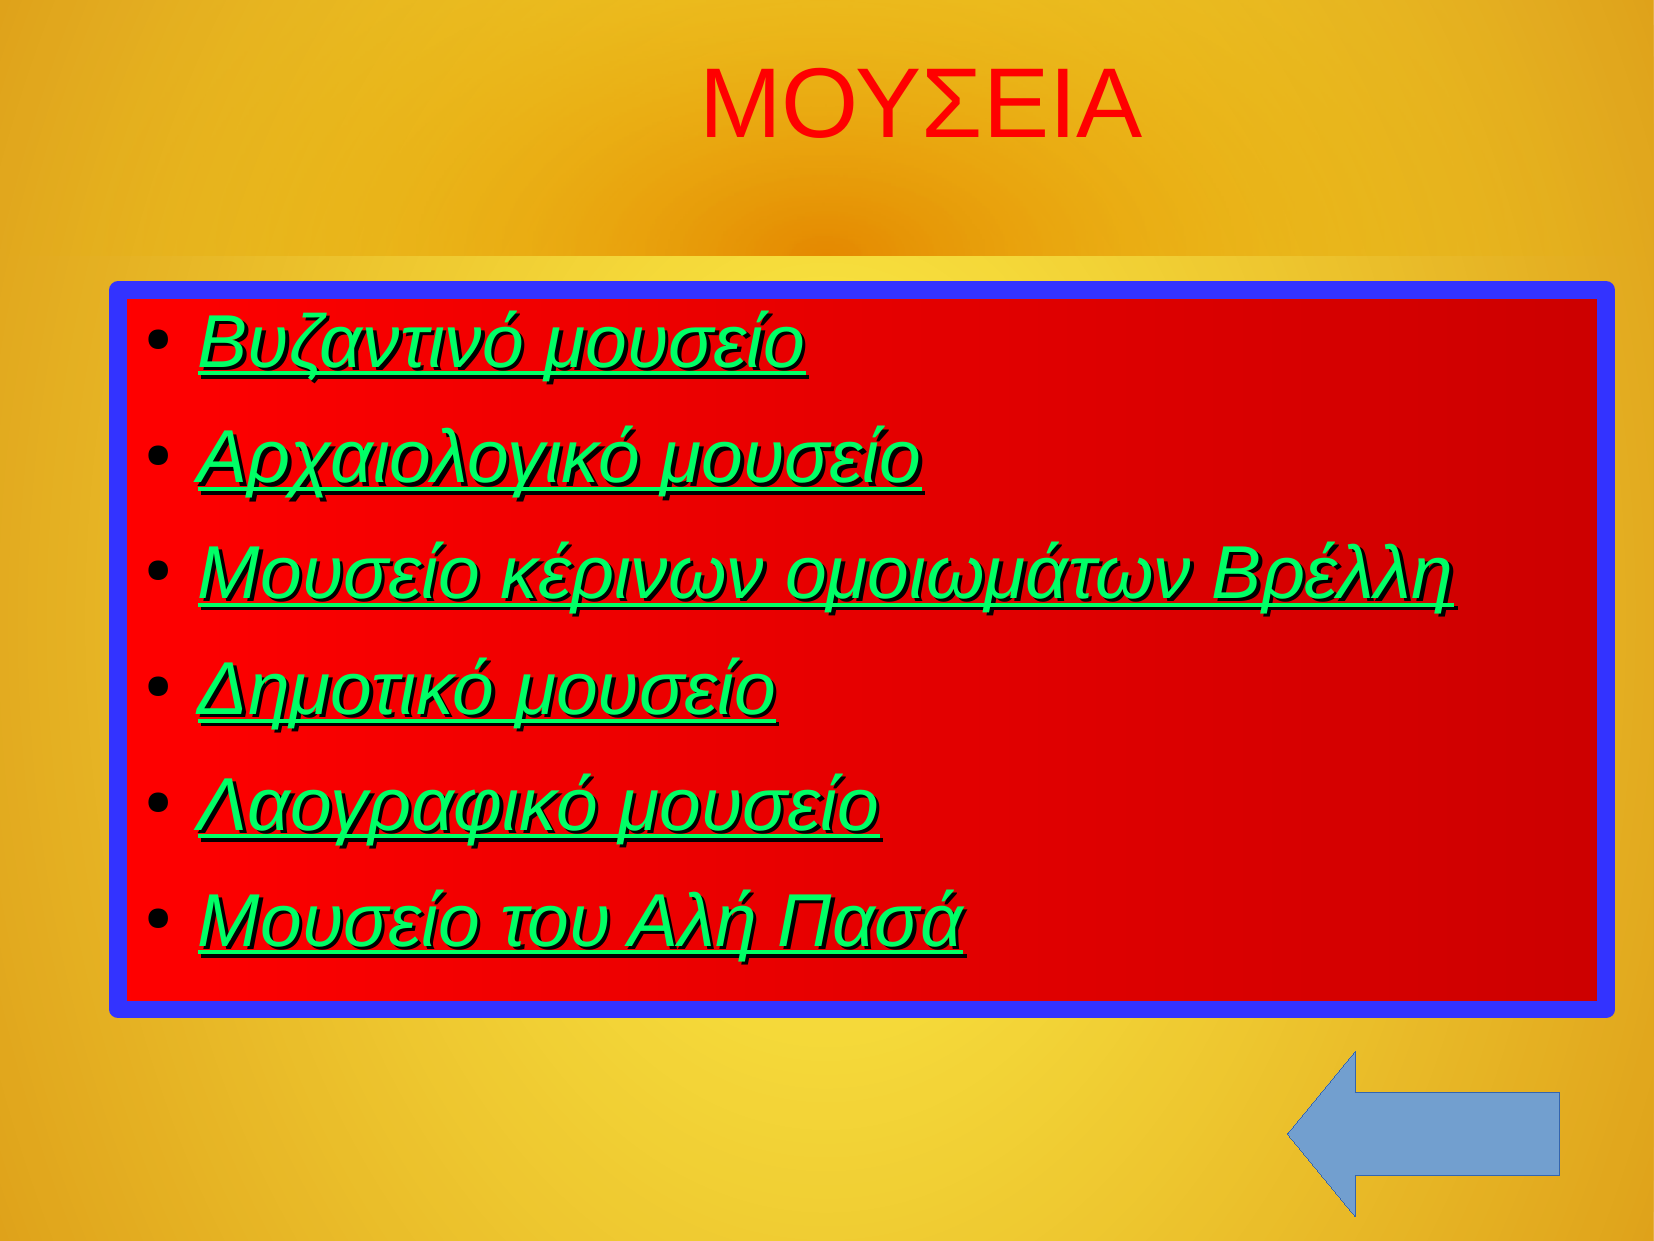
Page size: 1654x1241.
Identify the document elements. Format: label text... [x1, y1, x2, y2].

text_box [1287, 1051, 1560, 1217]
title ΜΟΥΣΕΙΑ [177, 0, 1654, 208]
list Βυζαντινό μουσείο Αρχαιολογικό μουσείο Μουσείο κέρινων ομοιωμάτων Βρέλλη Δημοτικό μουσείο Λαογραφικό μουσείο Μουσείο του Αλή Πασά [118, 290, 1607, 1010]
